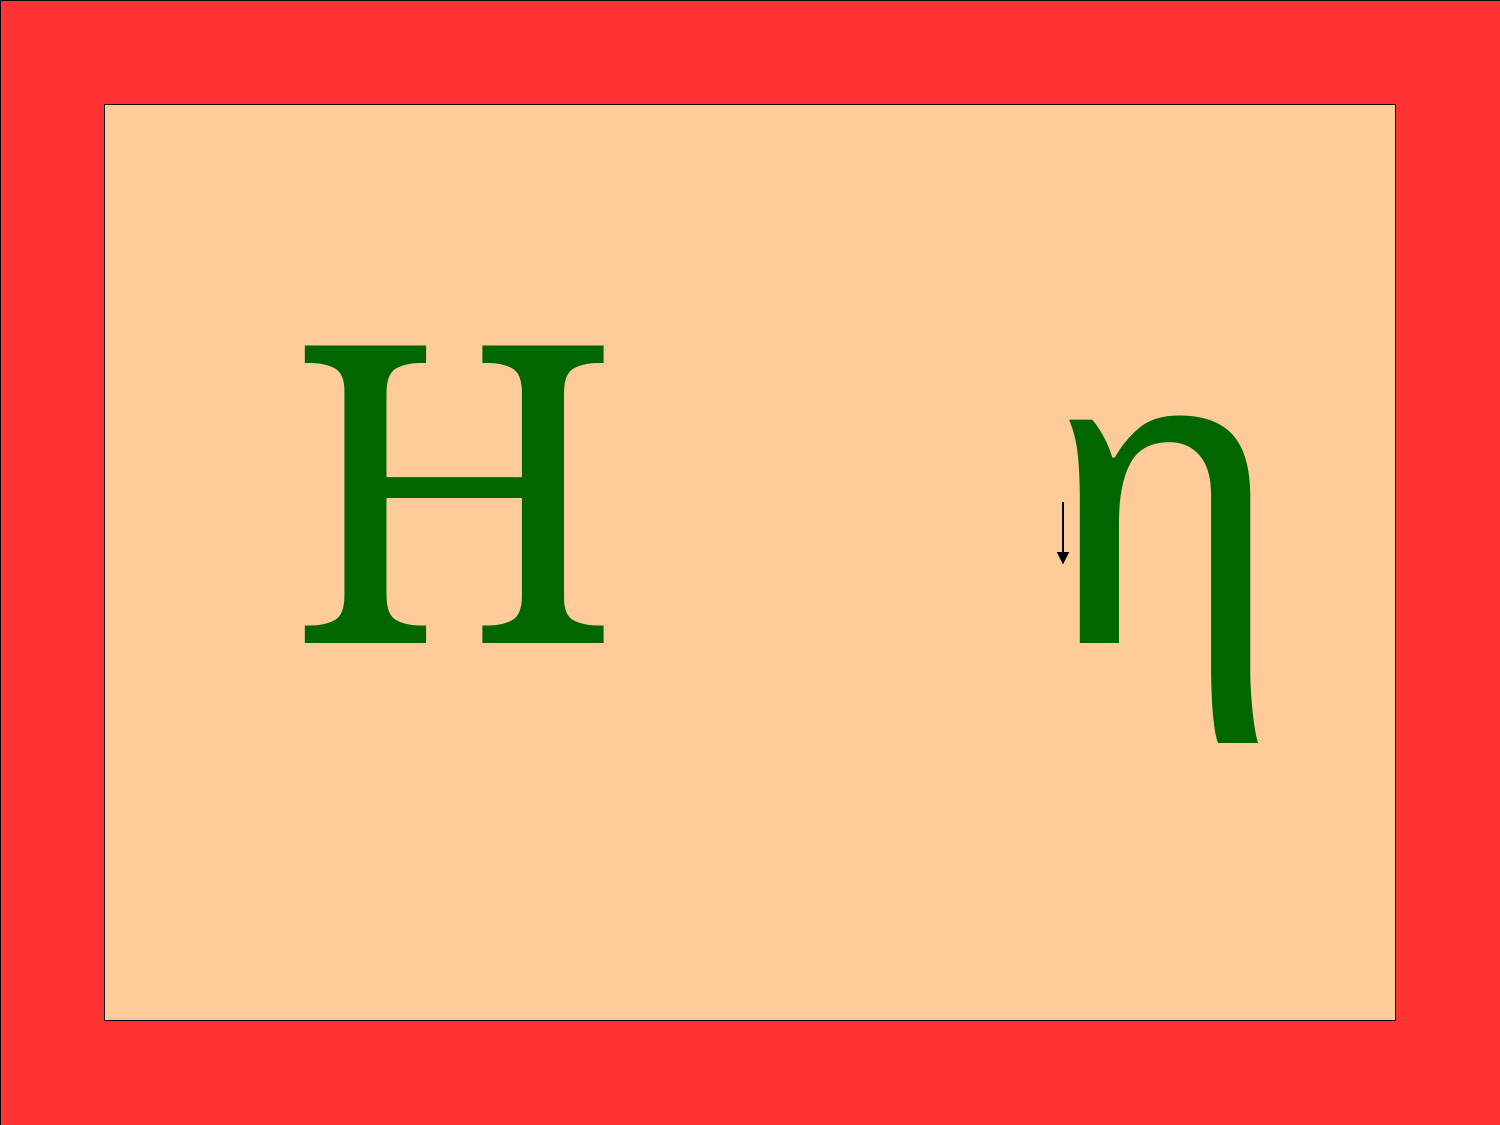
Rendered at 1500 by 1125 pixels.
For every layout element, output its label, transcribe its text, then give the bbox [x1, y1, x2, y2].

text_box [0, 0, 1500, 1125]
text_box Η η [275, 190, 1364, 774]
